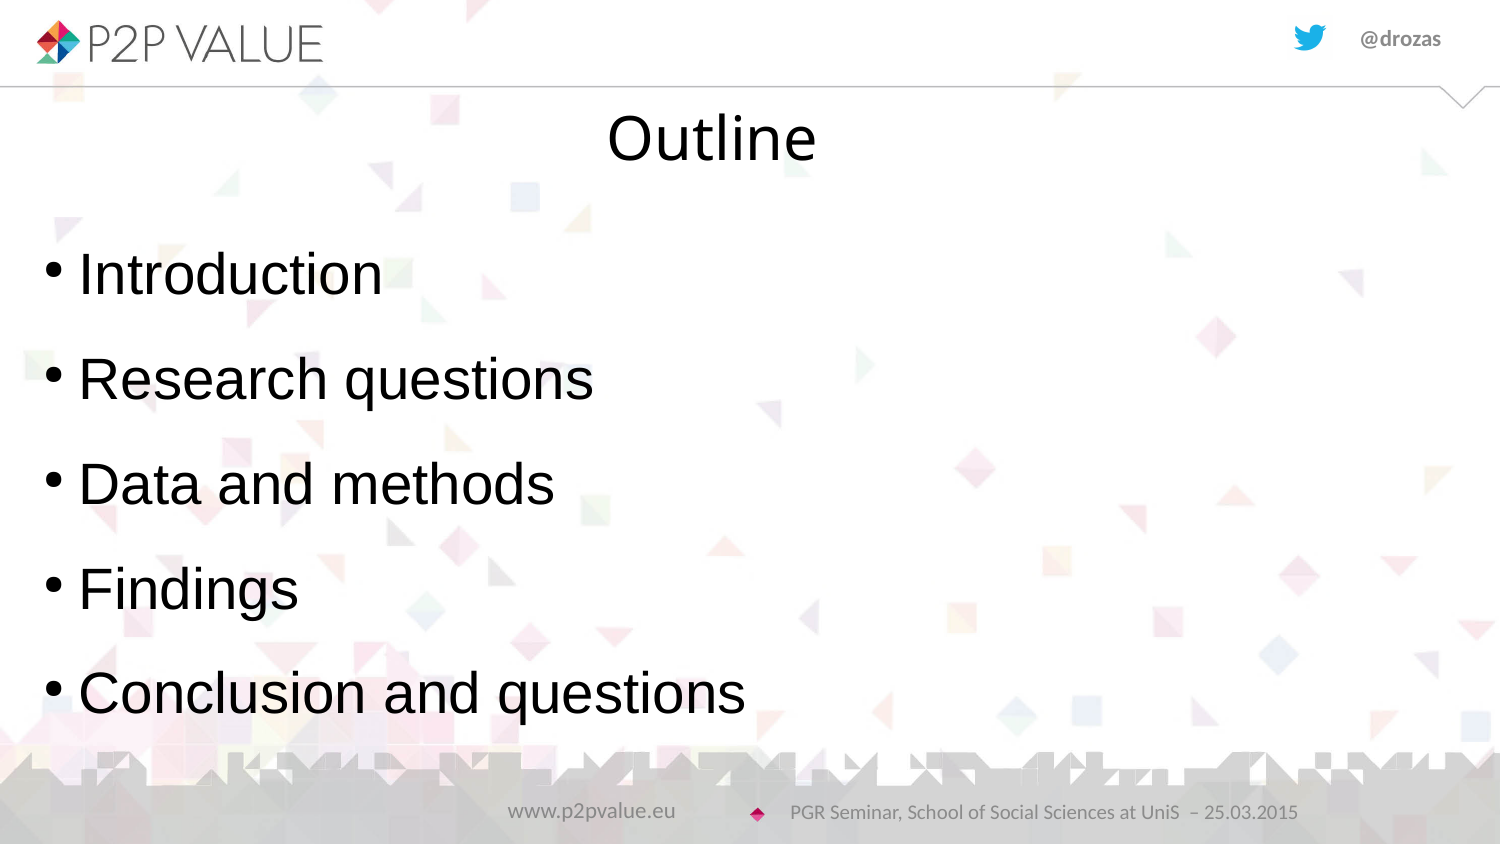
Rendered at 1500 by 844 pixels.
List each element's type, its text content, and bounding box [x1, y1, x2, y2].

text_box www.p2pvalue.eu [501, 789, 720, 829]
title Outline [60, 92, 1366, 181]
text_box PGR Seminar, School of Social Sciences at UniS – 25.03.2015 [777, 788, 1470, 834]
text_box @drozas [1333, 15, 1455, 60]
picture [0, 0, 1500, 844]
subtitle Introduction Research questions Data and methods Findings Conclusion and questions [30, 195, 1500, 751]
